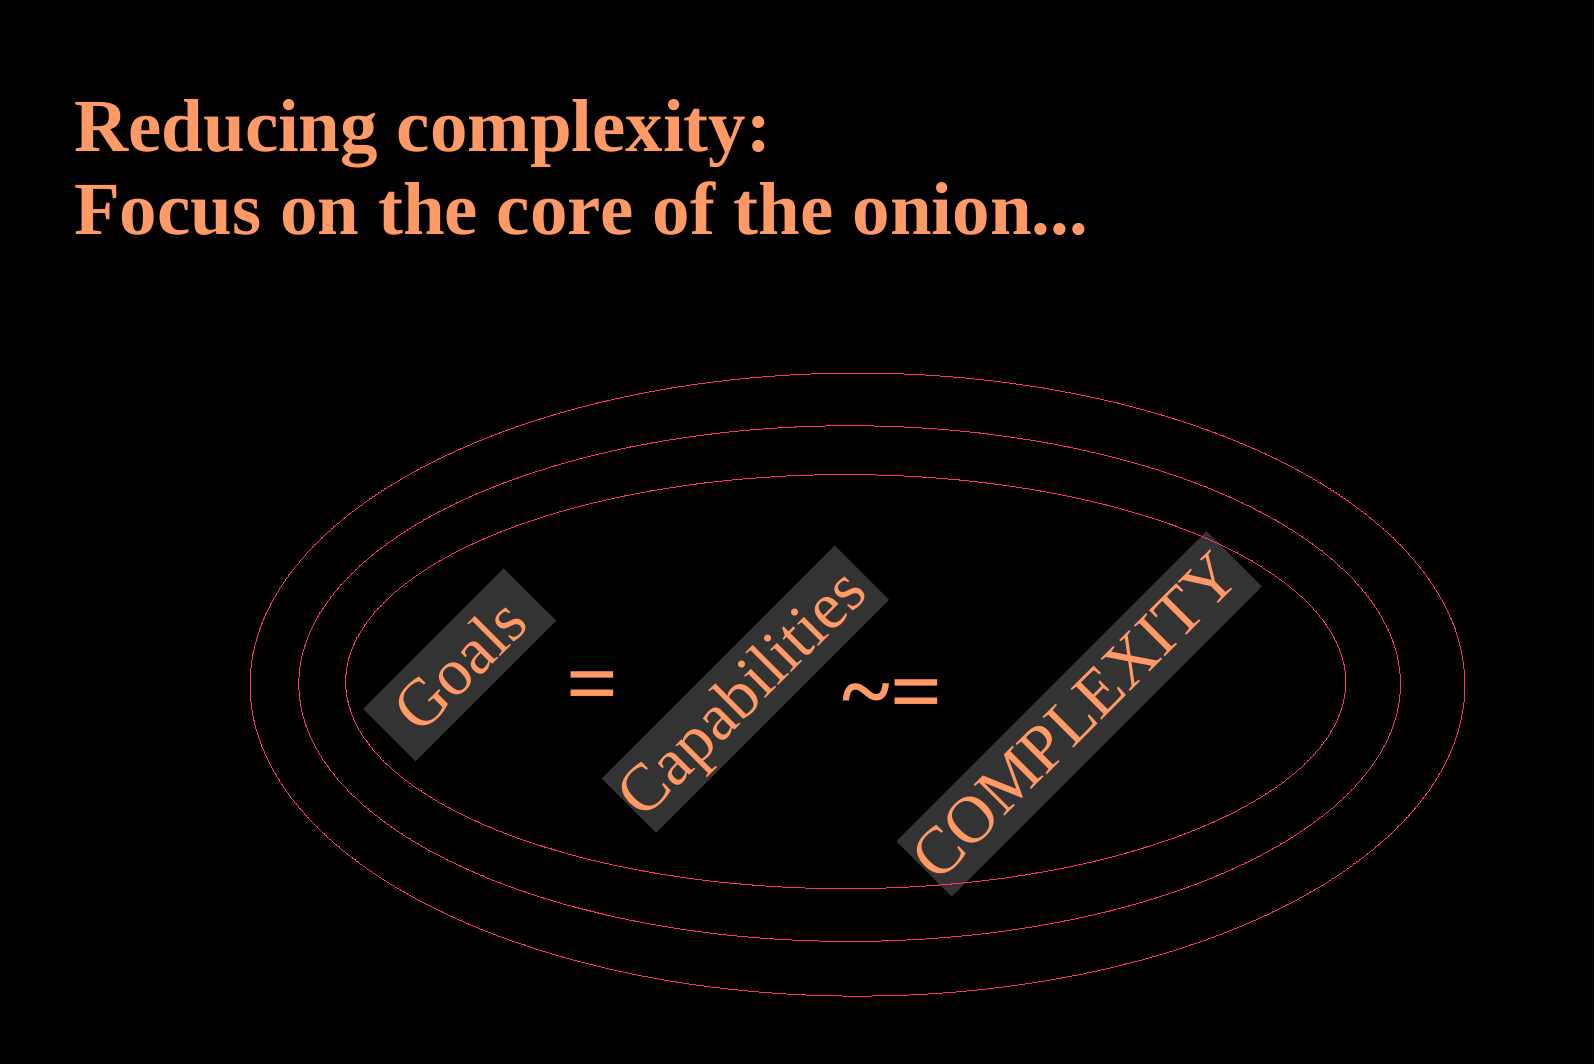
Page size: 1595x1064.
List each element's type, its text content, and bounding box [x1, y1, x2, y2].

text_box [250, 373, 1465, 997]
text_box Reducing complexity: Focus on the core of the onion... [74, 84, 1151, 251]
